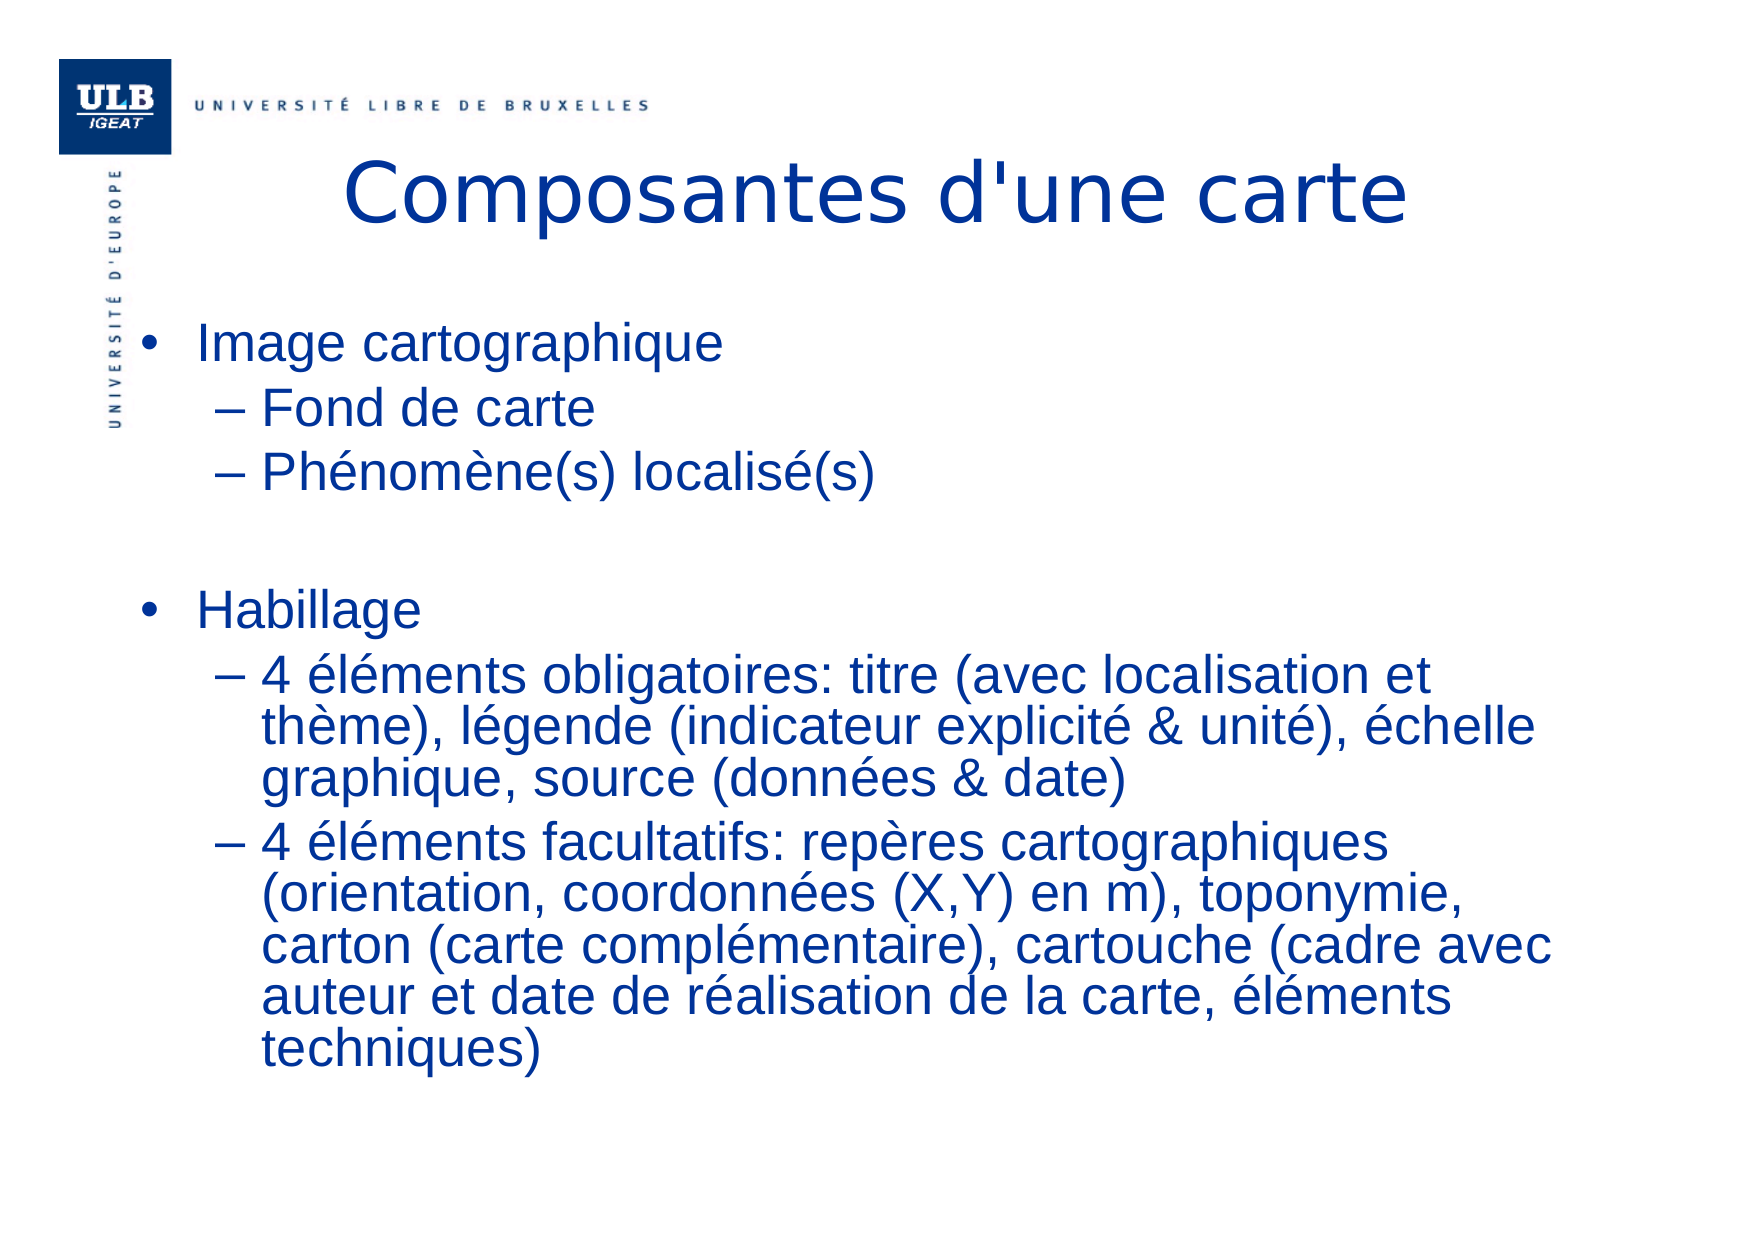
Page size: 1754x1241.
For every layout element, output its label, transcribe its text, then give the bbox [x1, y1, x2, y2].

picture [59, 59, 1695, 1182]
list Image cartographique Fond de carte Phénomène(s) localisé(s) Habillage 4 éléments obligatoires: titre (avec localisation et thème), légende (indicateur explicité & unité), échelle graphique, source (données & date) 4 éléments facultatifs: repères cartographiques (orientation, coordonnées (X,Y) en m), toponymie, carton (carte complémentaire), cartouche (cadre avec auteur et date de réalisation de la carte, éléments techniques) [140, 320, 1613, 1086]
title Composantes d'une carte [140, 80, 1613, 315]
